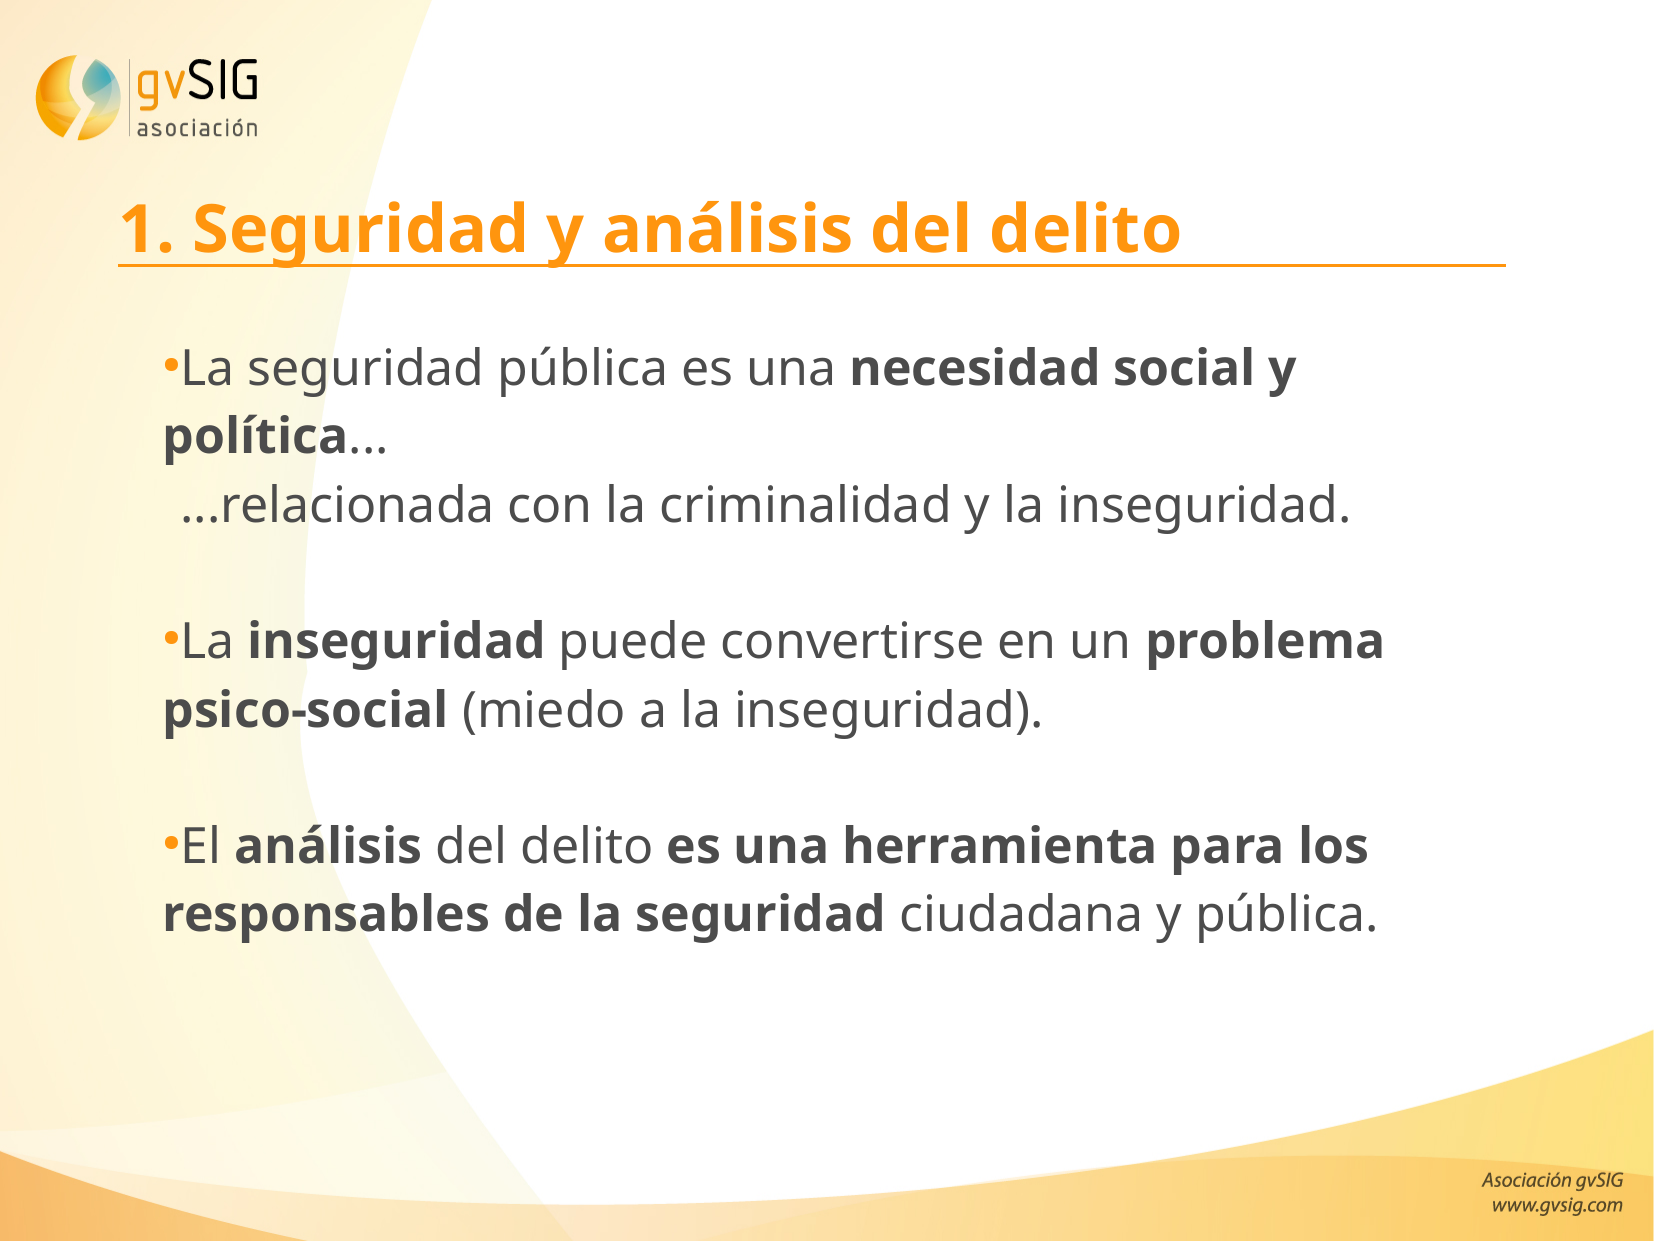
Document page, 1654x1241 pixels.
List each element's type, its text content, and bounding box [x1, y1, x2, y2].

text_box La seguridad pública es una necesidad social y política... ...relacionada con la criminalidad y la inseguridad. La inseguridad puede convertirse en un problema psico-social (miedo a la inseguridad). El análisis del delito es una herramienta para los responsables de la seguridad ciudadana y pública. [147, 324, 1536, 984]
picture [0, 0, 1654, 1241]
title 1. Seguridad y análisis del delito [118, 177, 1607, 276]
